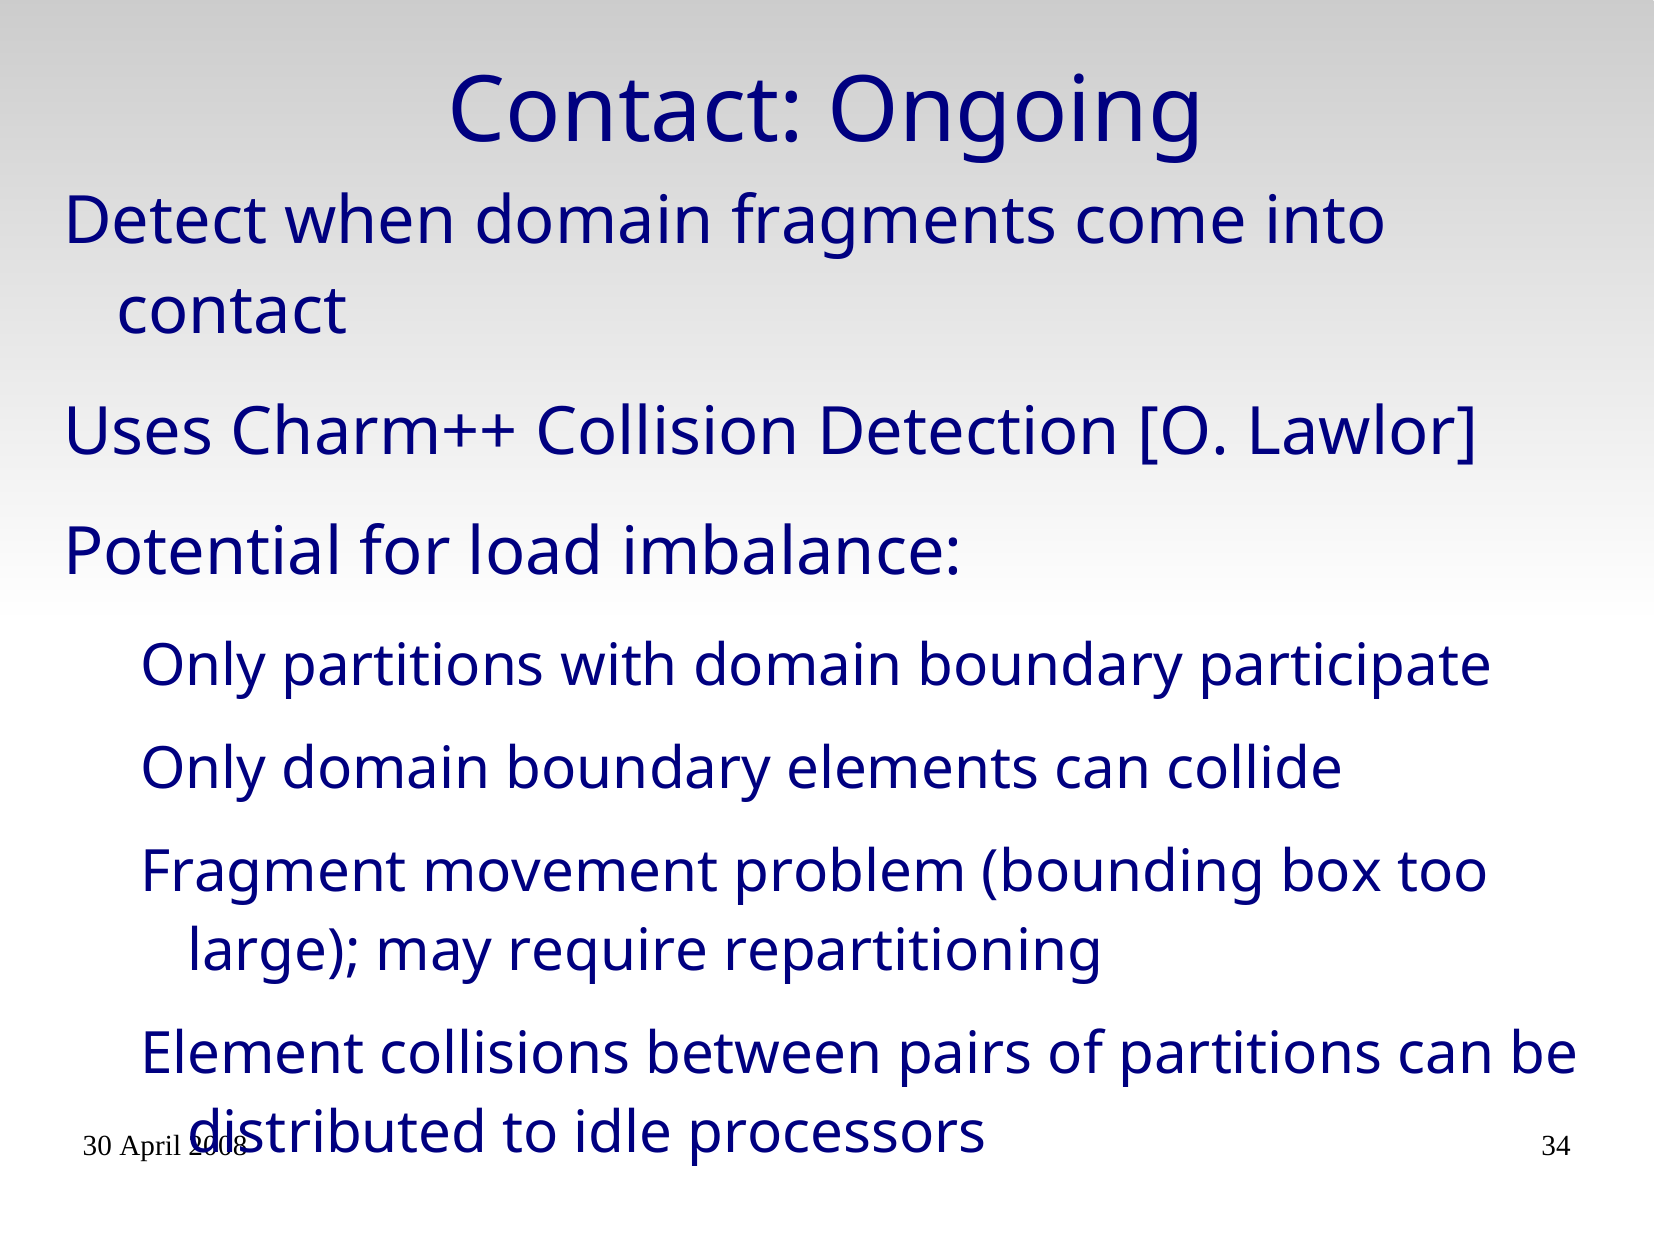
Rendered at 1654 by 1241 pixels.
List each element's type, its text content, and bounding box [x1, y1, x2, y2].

list Detect when domain fragments come into contact Uses Charm++ Collision Detection [O. Lawlor] Potential for load imbalance: Only partitions with domain boundary participate Only domain boundary elements can collide Fragment movement problem (bounding box too large); may require repartitioning Element collisions between pairs of partitions can be distributed to idle processors [45, 171, 1625, 1075]
title Contact: Ongoing [82, 2, 1571, 171]
